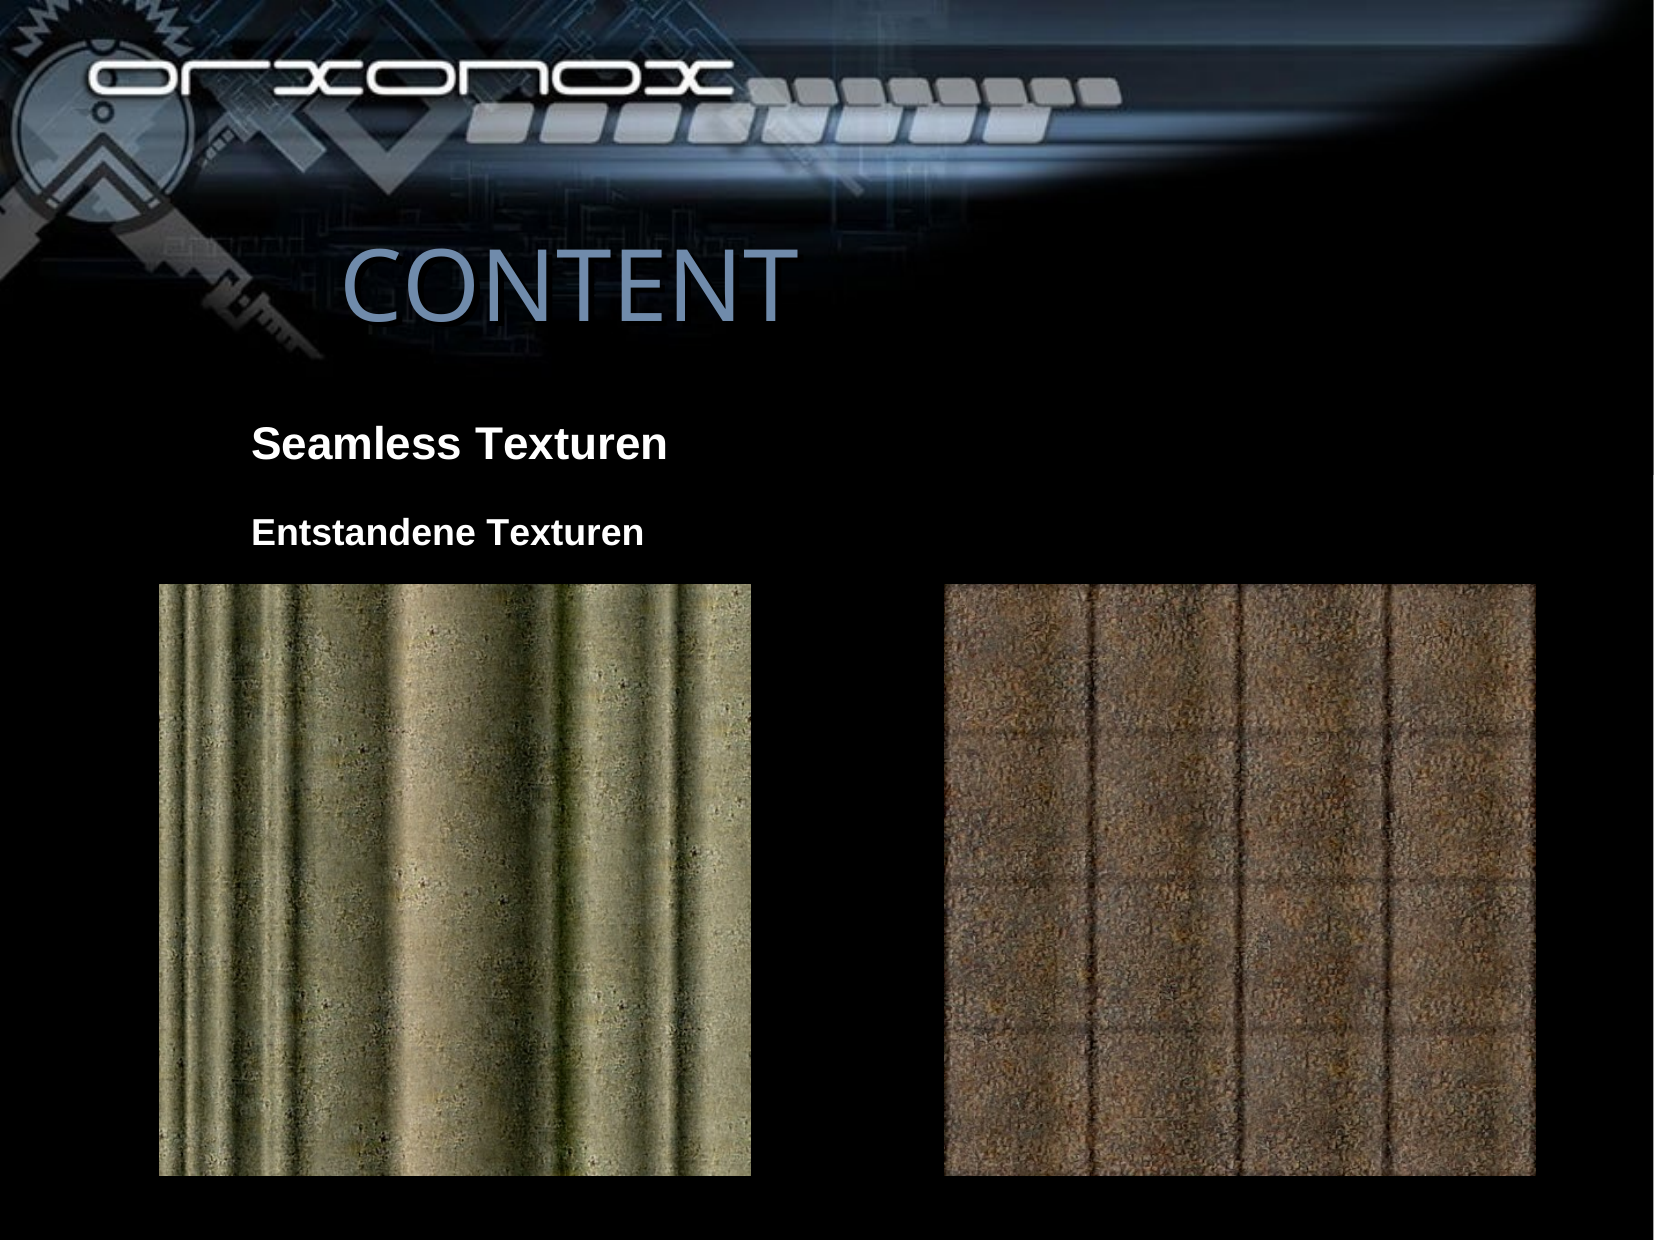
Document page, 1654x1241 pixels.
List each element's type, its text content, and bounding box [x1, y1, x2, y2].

text_box Seamless Texturen Entstandene Texturen [236, 410, 684, 562]
picture [159, 584, 751, 1176]
picture [0, 0, 1654, 475]
text_box CONTENT [324, 206, 1565, 262]
picture [944, 584, 1536, 1176]
